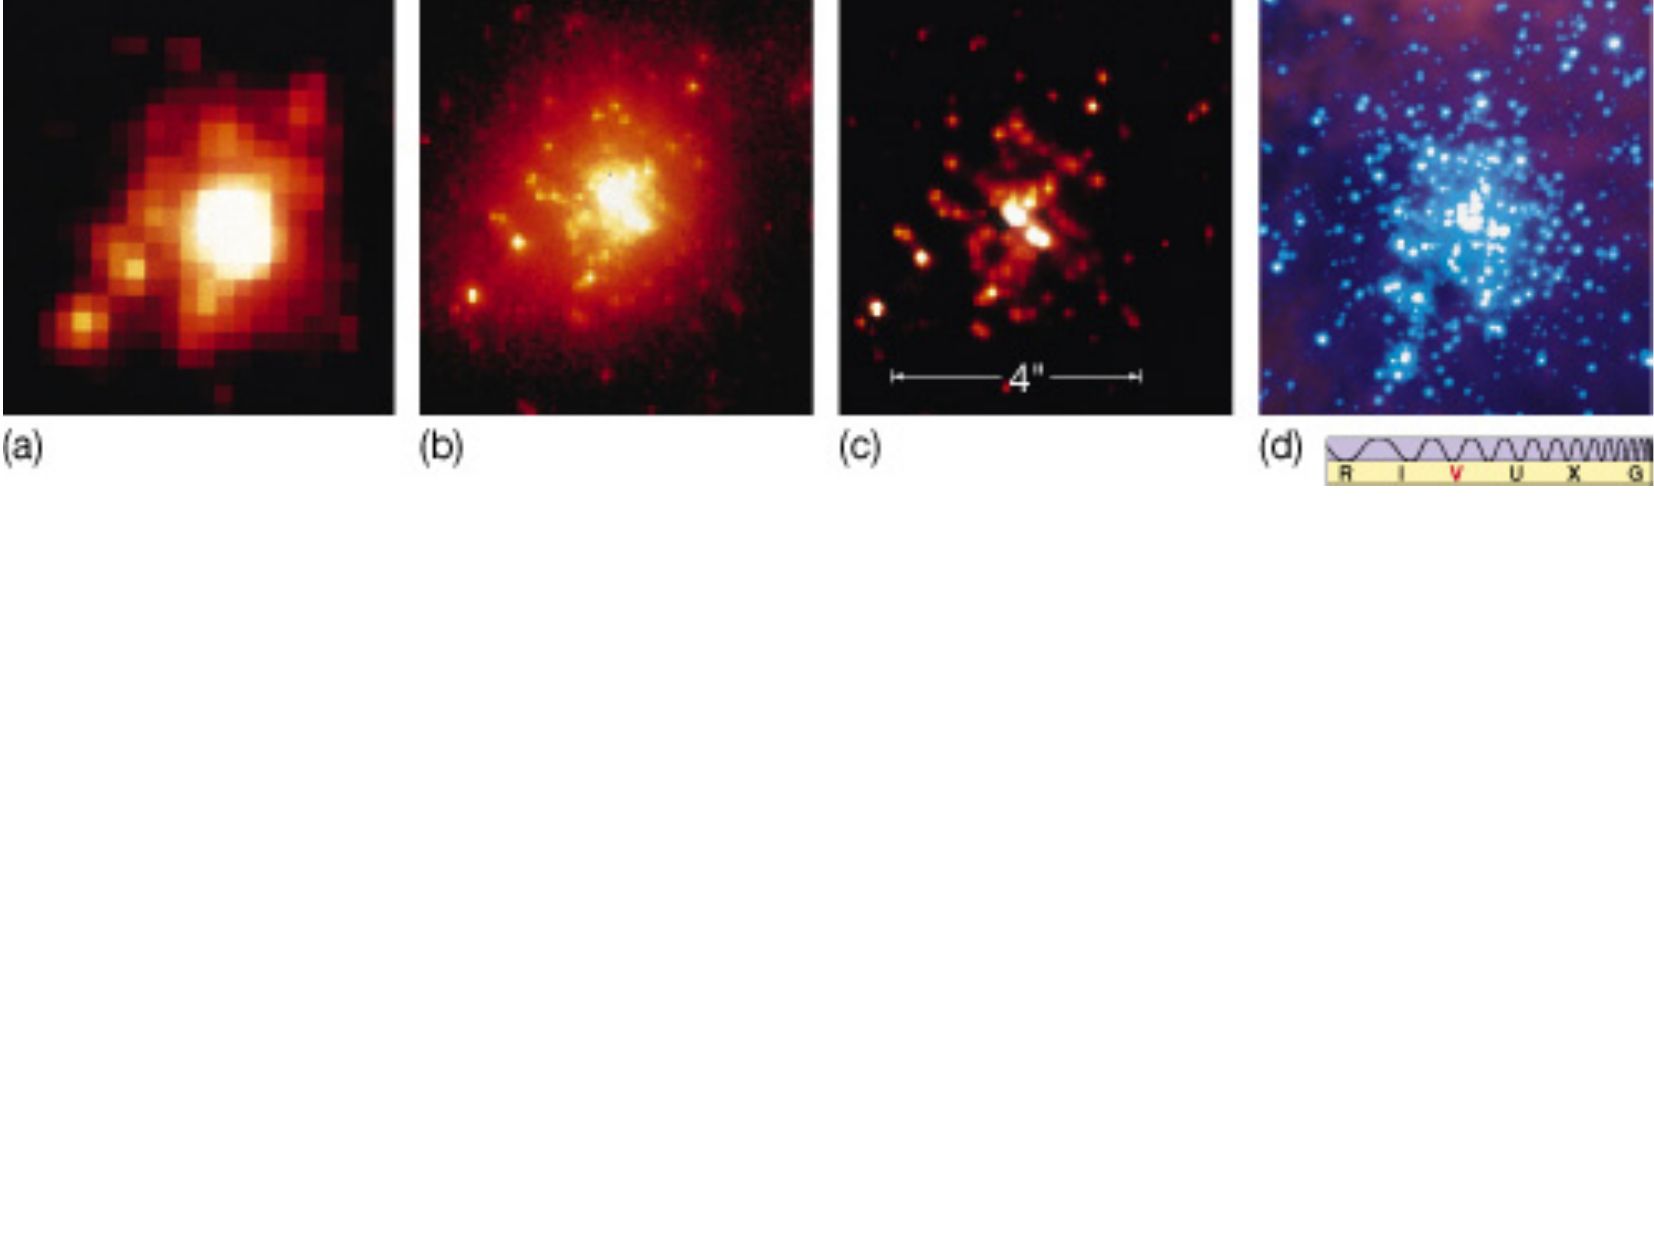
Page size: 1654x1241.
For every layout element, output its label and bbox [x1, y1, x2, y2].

picture [3, 0, 1654, 487]
